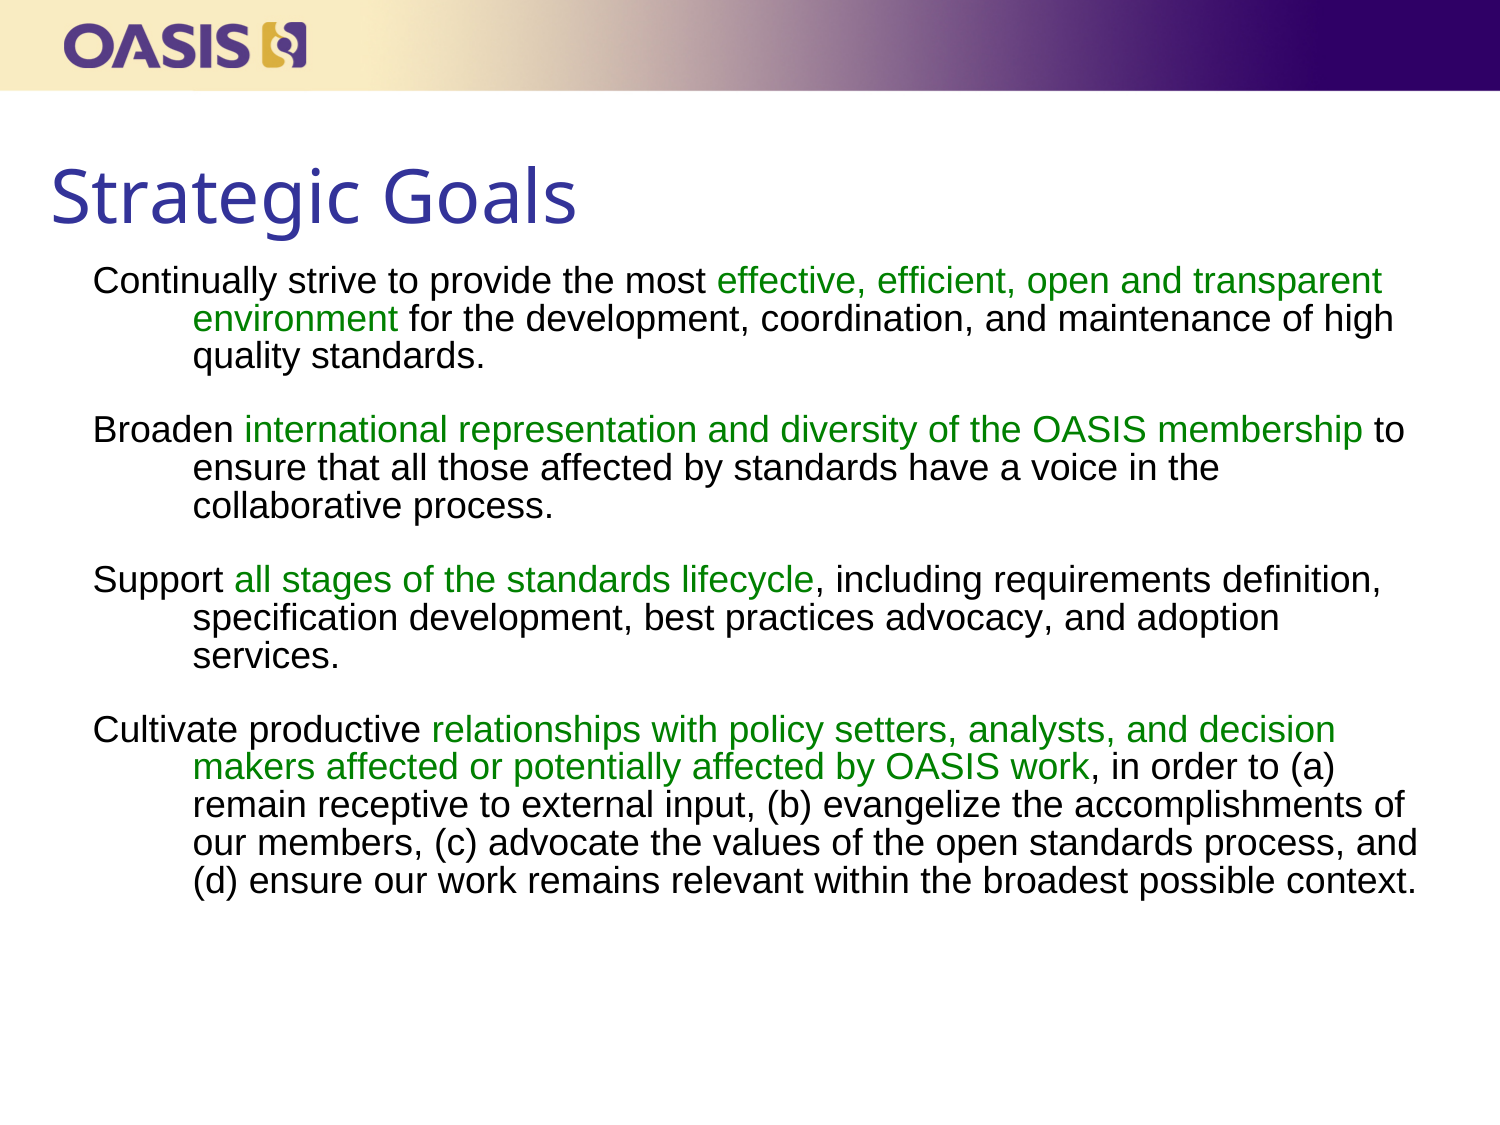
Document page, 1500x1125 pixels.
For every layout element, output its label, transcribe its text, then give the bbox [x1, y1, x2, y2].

title Strategic Goals [49, 112, 1201, 287]
picture [0, 0, 1500, 1125]
list Continually strive to provide the most effective, efficient, open and transparent environment for the development, coordination, and maintenance of high quality standards. Broaden international representation and diversity of the OASIS membership to ensure that all those affected by standards have a voice in the collaborative process. Support all stages of the standards lifecycle, including requirements definition, specification development, best practices advocacy, and adoption services. Cultivate productive relationships with policy setters, analysts, and decision makers affected or potentially affected by OASIS work, in order to (a) remain receptive to external input, (b) evangelize the accomplishments of our members, (c) advocate the values of the open standards process, and (d) ensure our work remains relevant within the broadest possible context. [75, 263, 1425, 1032]
